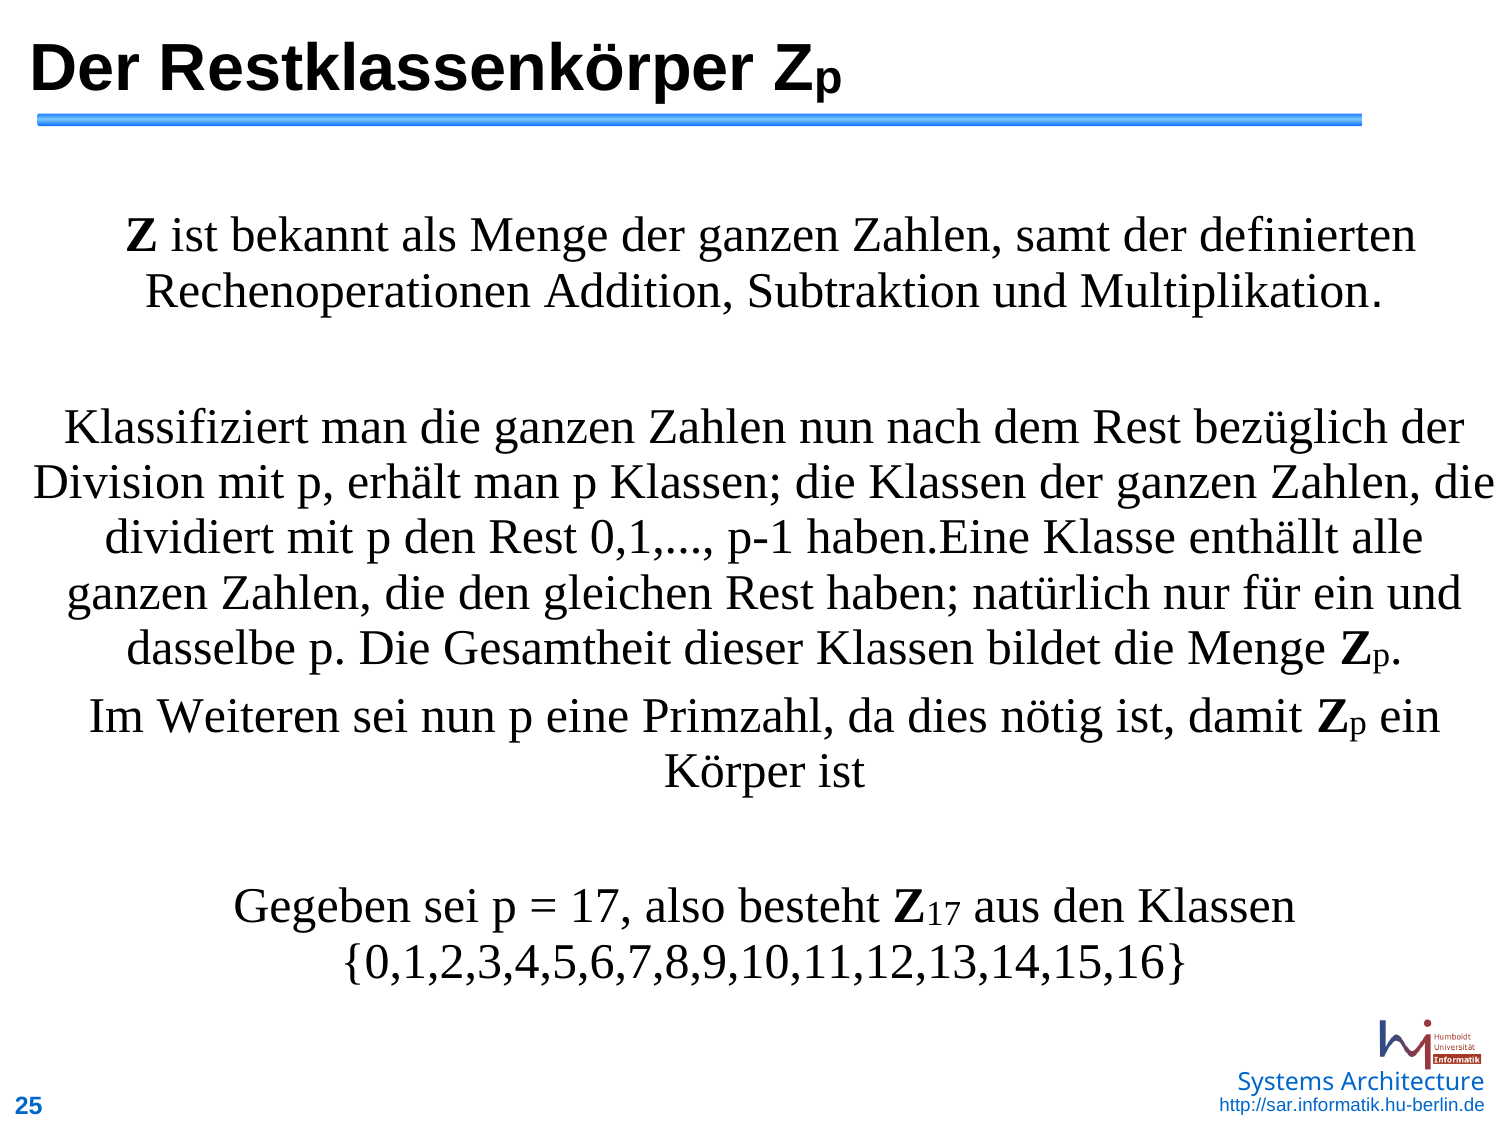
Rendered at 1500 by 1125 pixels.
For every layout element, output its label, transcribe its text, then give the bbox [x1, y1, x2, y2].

picture [1376, 1052, 1483, 1071]
title Der Restklassenkörper Zp [29, 19, 1500, 115]
subtitle Z ist bekannt als Menge der ganzen Zahlen, samt der definierten Rechenoperationen Addition, Subtraktion und Multiplikation. Klassifiziert man die ganzen Zahlen nun nach dem Rest bezüglich der Division mit p, erhält man p Klassen; die Klassen der ganzen Zahlen, die dividiert mit p den Rest 0,1,..., p-1 haben.Eine Klasse enthällt alle ganzen Zahlen, die den gleichen Rest haben; natürlich nur für ein und dasselbe p. Die Gesamtheit dieser Klassen bildet die Menge Zp. Im Weiteren sei nun p eine Primzahl, da dies nötig ist, damit Zp ein Körper ist Gegeben sei p = 17, also besteht Z17 aus den Klassen {0,1,2,3,4,5,6,7,8,9,10,11,12,13,14,15,16} [29, 144, 1500, 1052]
